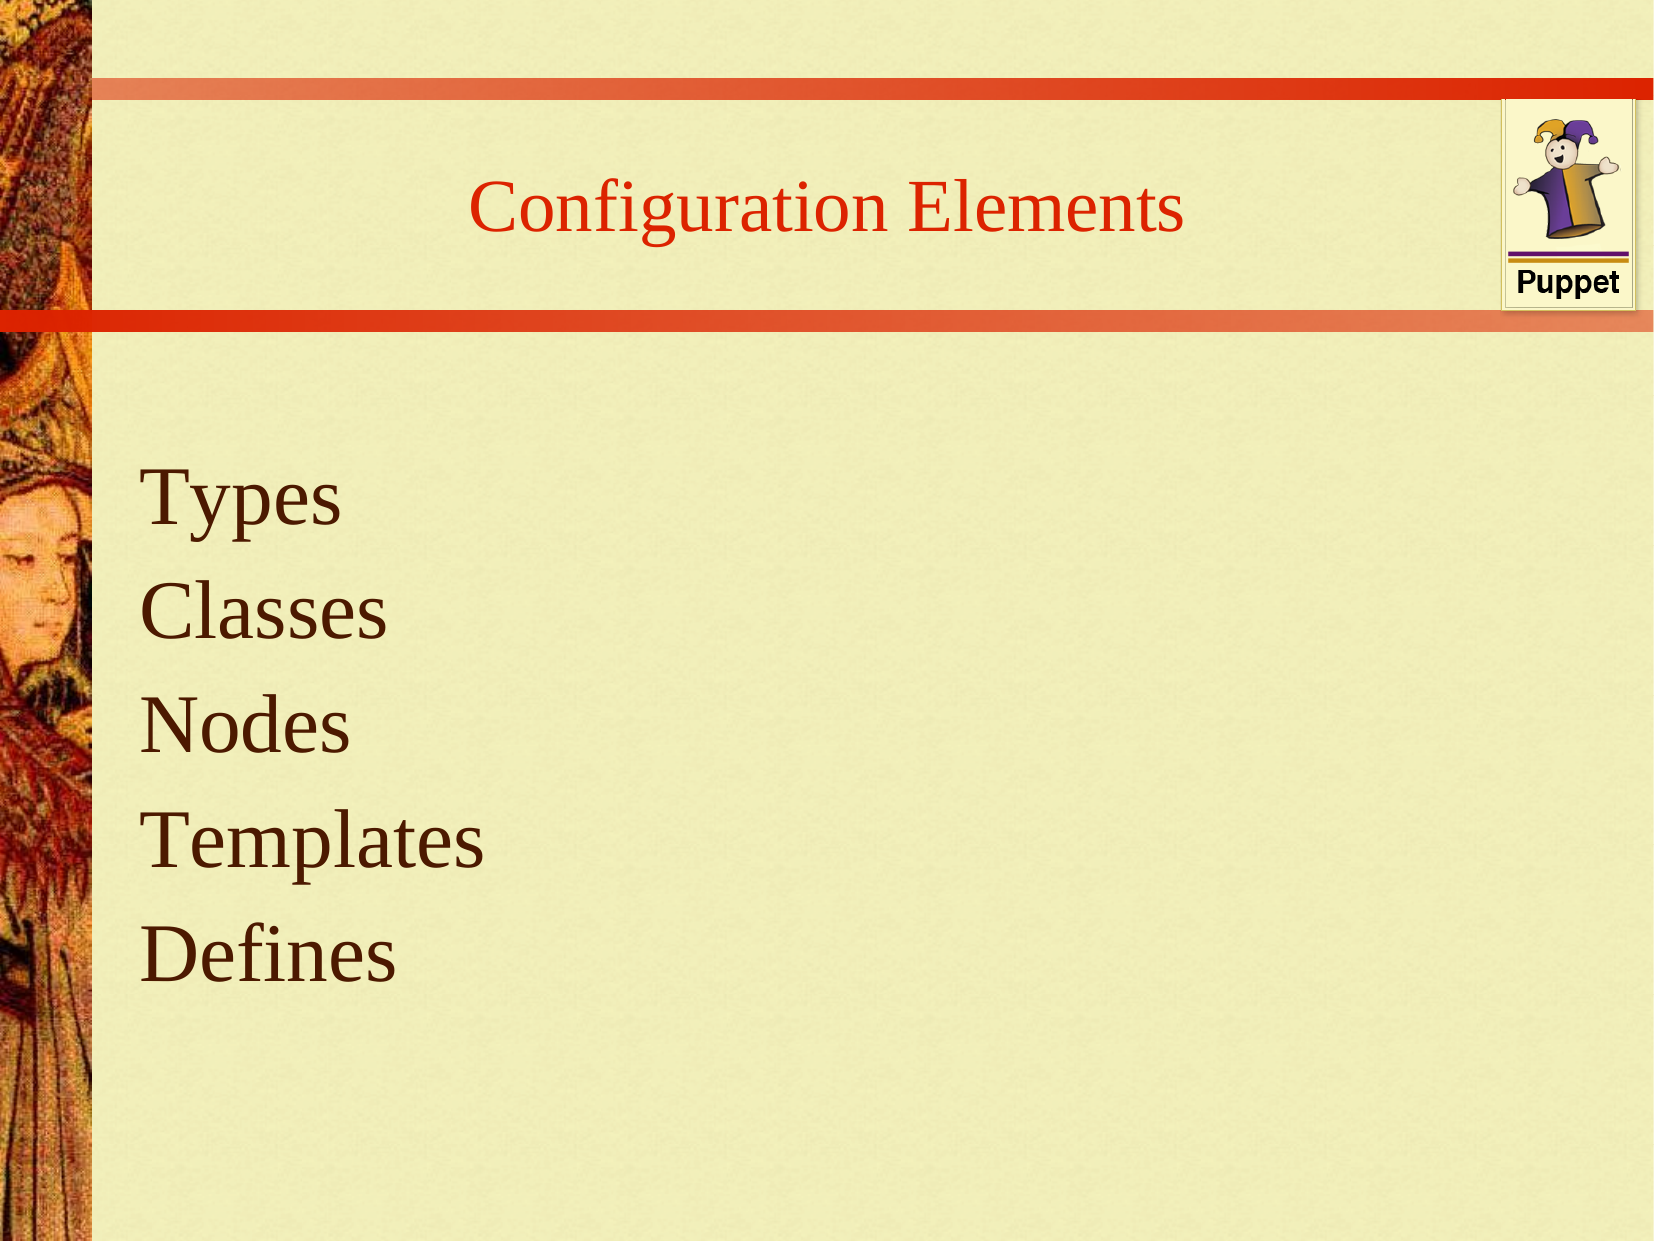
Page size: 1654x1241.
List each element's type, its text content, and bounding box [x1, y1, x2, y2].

title Configuration Elements [121, 102, 1534, 311]
picture [0, 0, 1654, 1241]
list Types Classes Nodes Templates Defines [121, 450, 1534, 1127]
